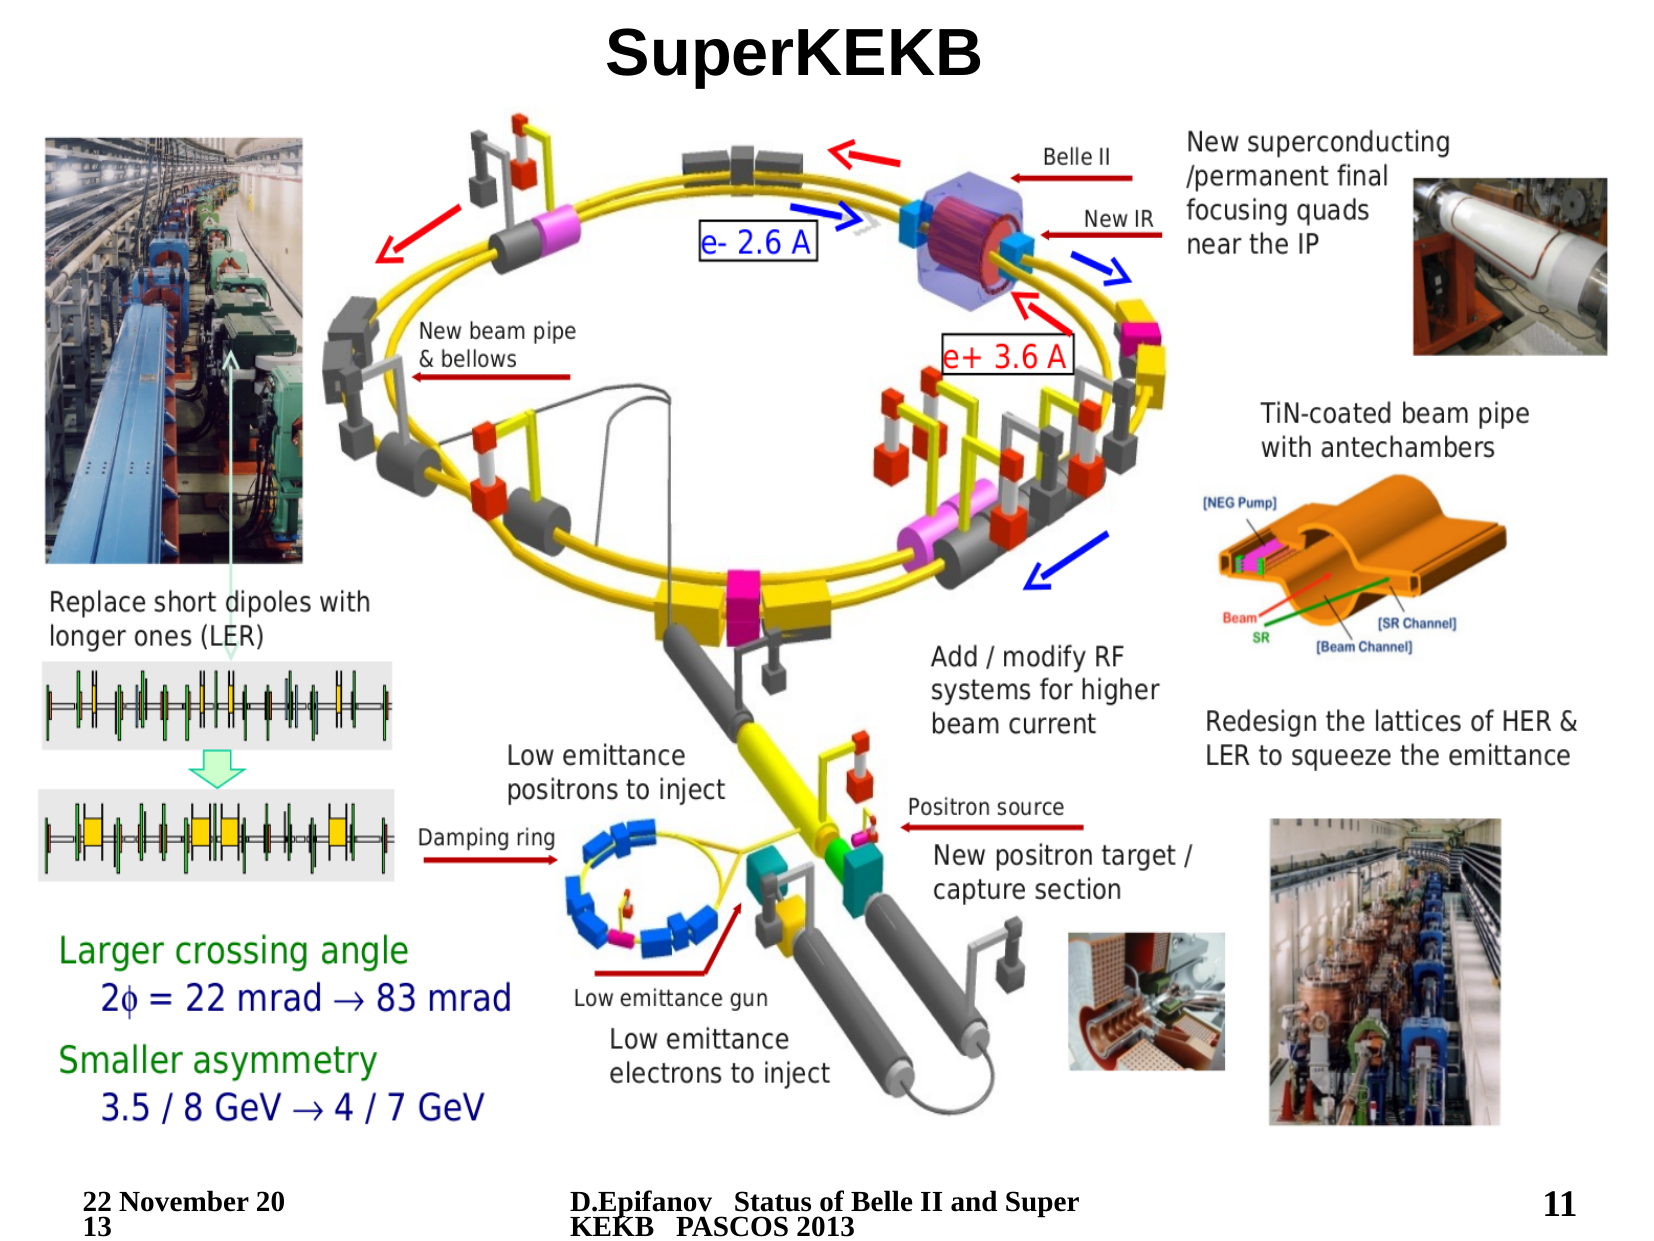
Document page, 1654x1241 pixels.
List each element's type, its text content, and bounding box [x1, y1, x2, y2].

picture [30, 104, 1621, 1141]
title SuperKEKB [465, 15, 1126, 90]
